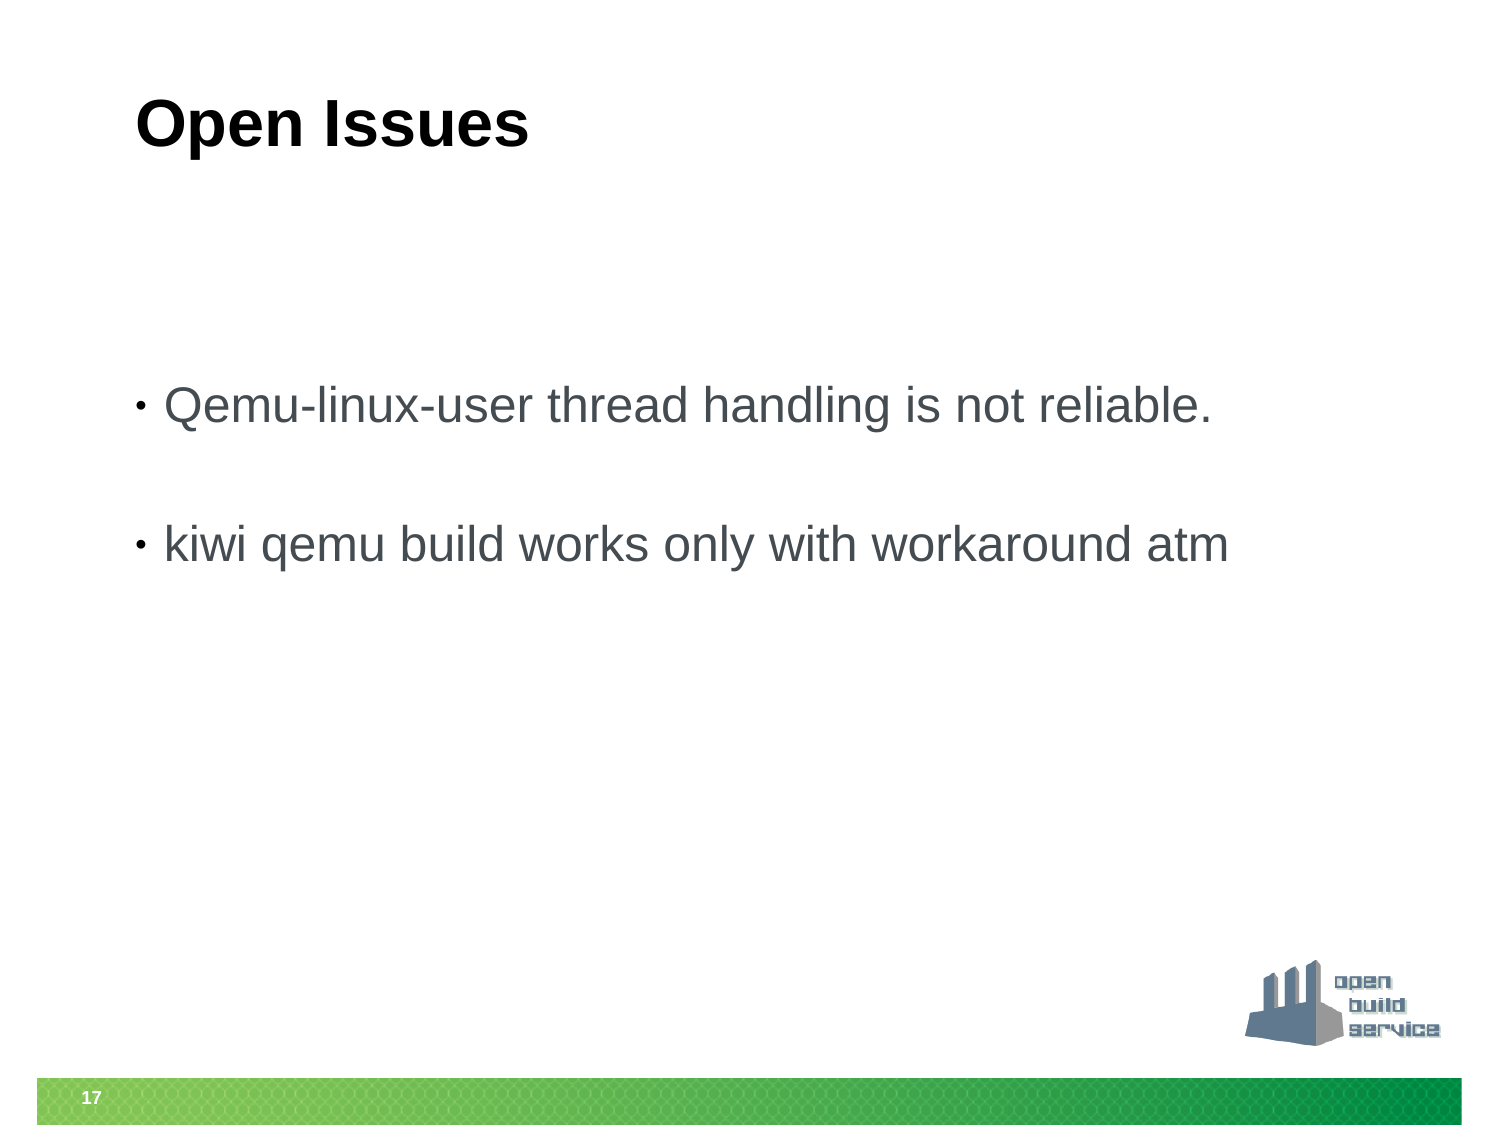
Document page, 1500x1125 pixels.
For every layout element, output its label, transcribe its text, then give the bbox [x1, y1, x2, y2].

picture [1372, 960, 1441, 1046]
list Qemu-linux-user thread handling is not reliable. kiwi qemu build works only with workaround atm [135, 238, 1372, 1064]
title Open Issues [135, 41, 1372, 204]
picture [37, 1078, 1462, 1125]
